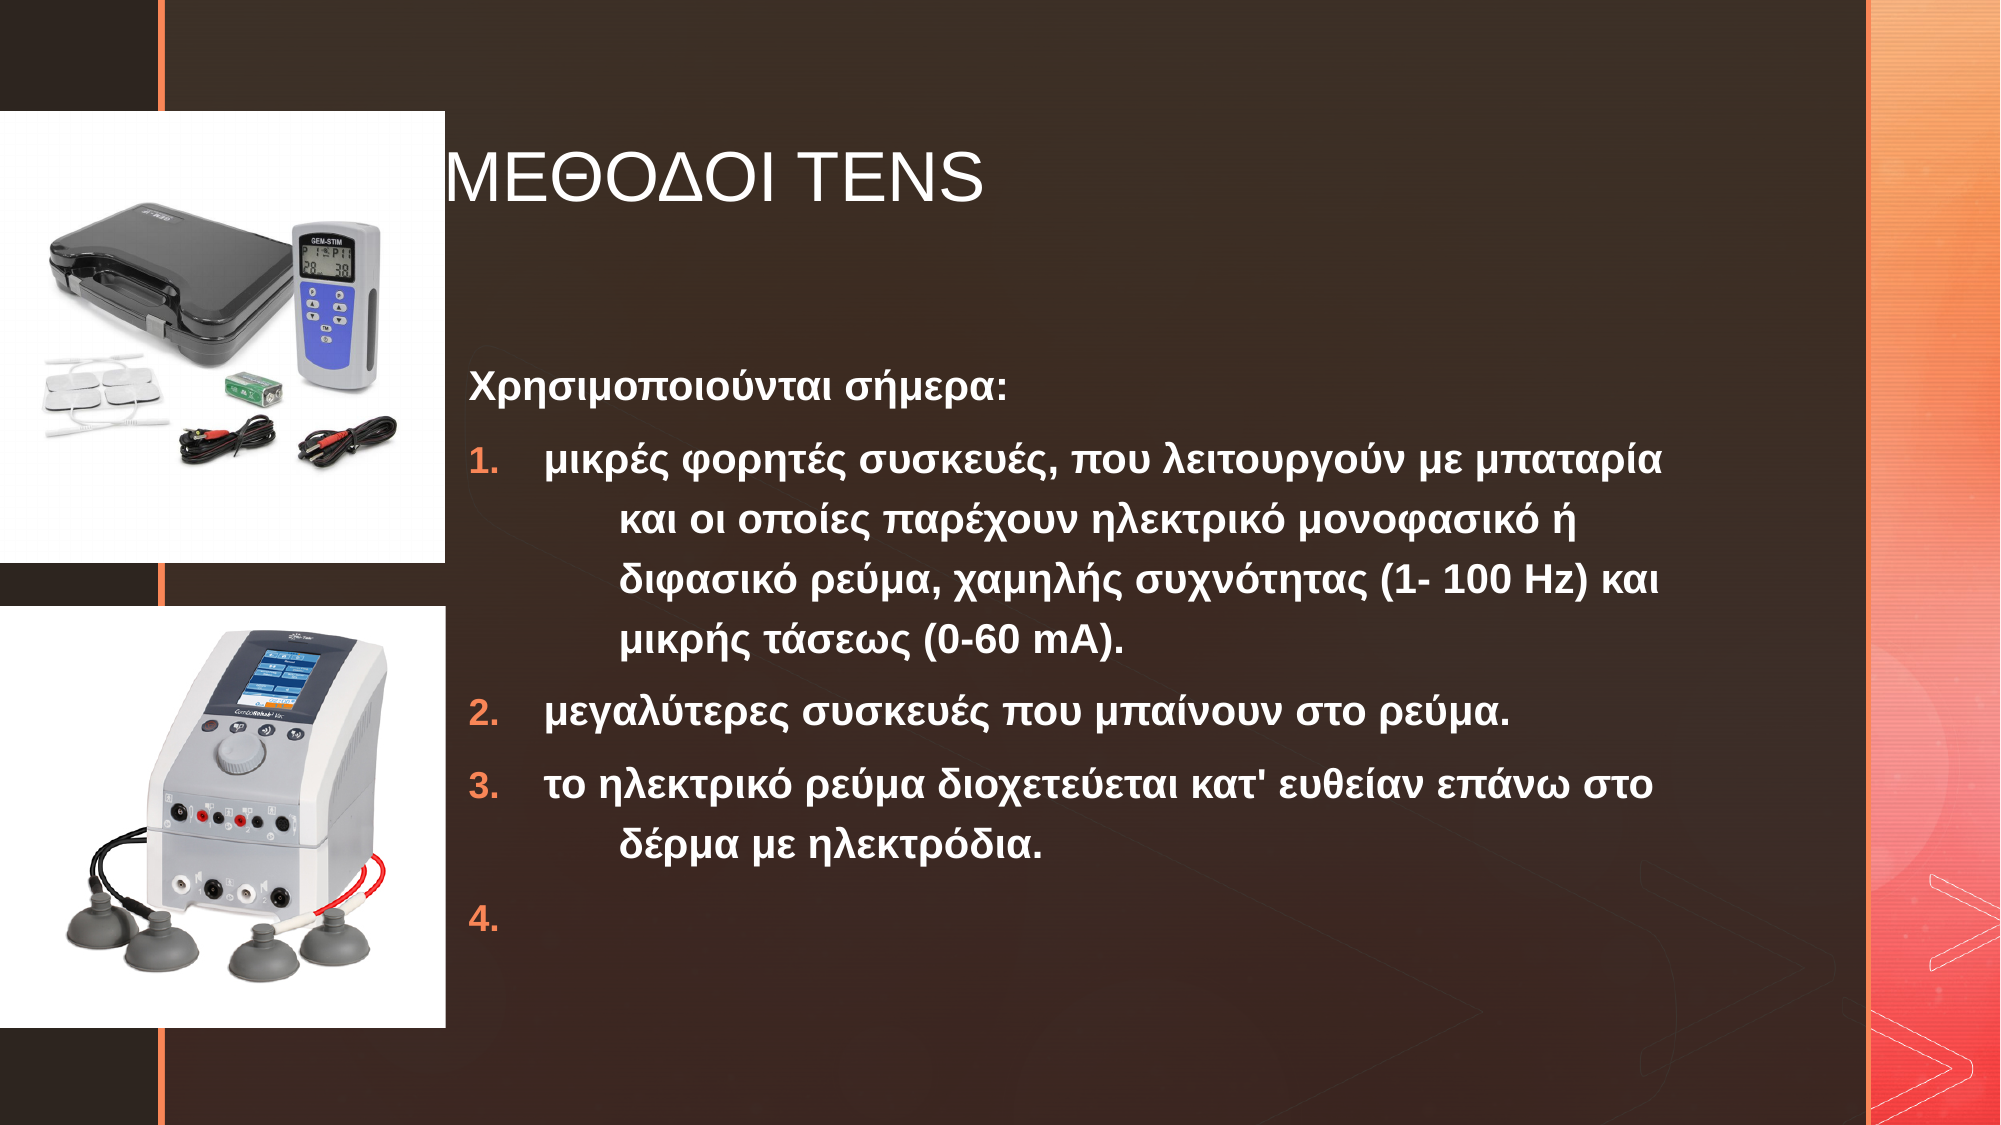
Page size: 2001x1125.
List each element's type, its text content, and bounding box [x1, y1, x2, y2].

list Χρησιμοποιούνται σήμερα: μικρές φορητές συσκευές, που λειτουργούν με μπαταρία και οι οποίες παρέχουν ηλεκτρικό μονοφασικό ή διφασικό ρεύμα, χαμηλής συχνότητας (1- 100 Hz) και μικρής τάσεως (0-60 mA). μεγαλύτερες συσκευές που μπαίνουν στο ρεύμα. το ηλεκτρικό ρεύμα διοχετεύεται κατ' ευθείαν επάνω στο δέρμα με ηλεκτρόδια. [451, 295, 1734, 993]
picture [0, 606, 446, 1028]
picture [0, 111, 445, 563]
title ΜΕΘΟΔΟΙ ΤΕΝS [445, 132, 1734, 310]
